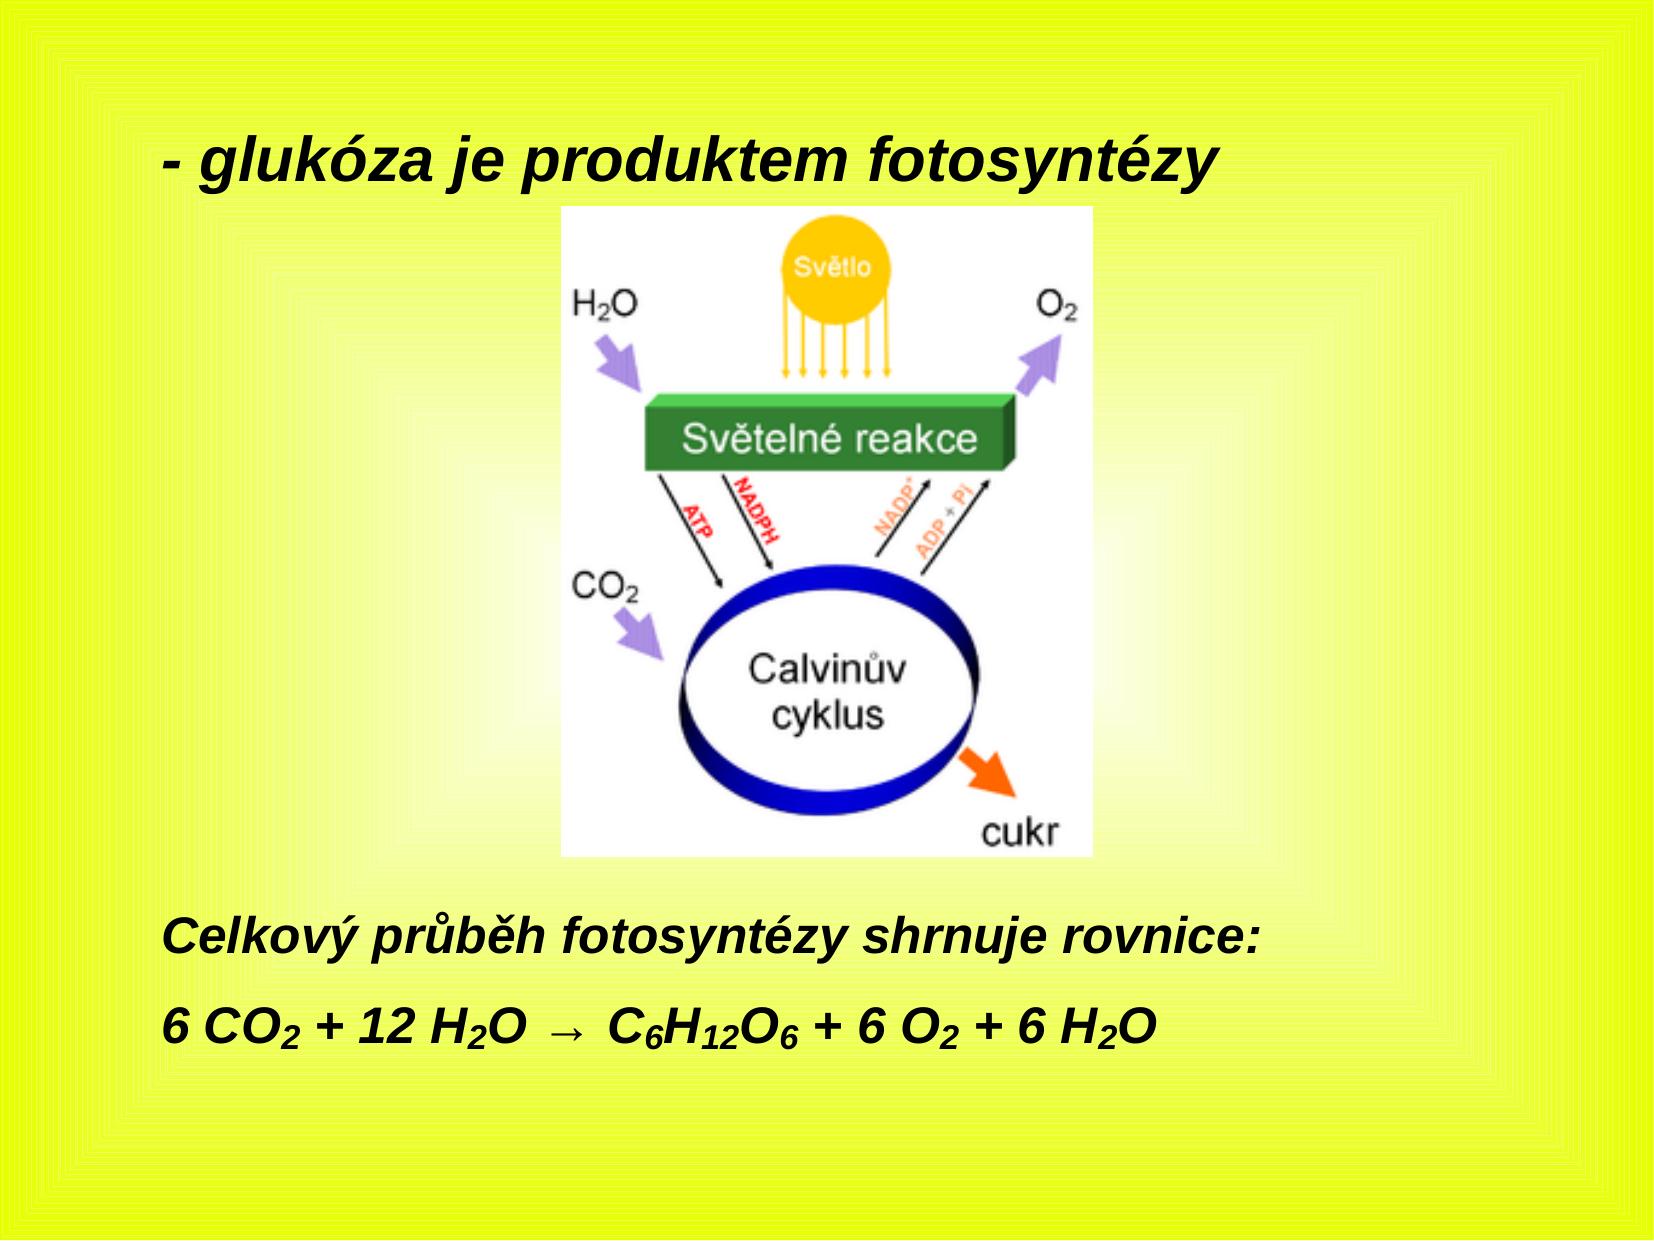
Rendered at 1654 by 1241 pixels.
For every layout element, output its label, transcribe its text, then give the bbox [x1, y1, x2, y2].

list - glukóza je produktem fotosyntézy Celkový průběh fotosyntézy shrnuje rovnice: 6 CO2 + 12 H2O → C6H12O6 + 6 O2 + 6 H2O [76, 118, 1565, 1060]
picture [561, 206, 1093, 857]
